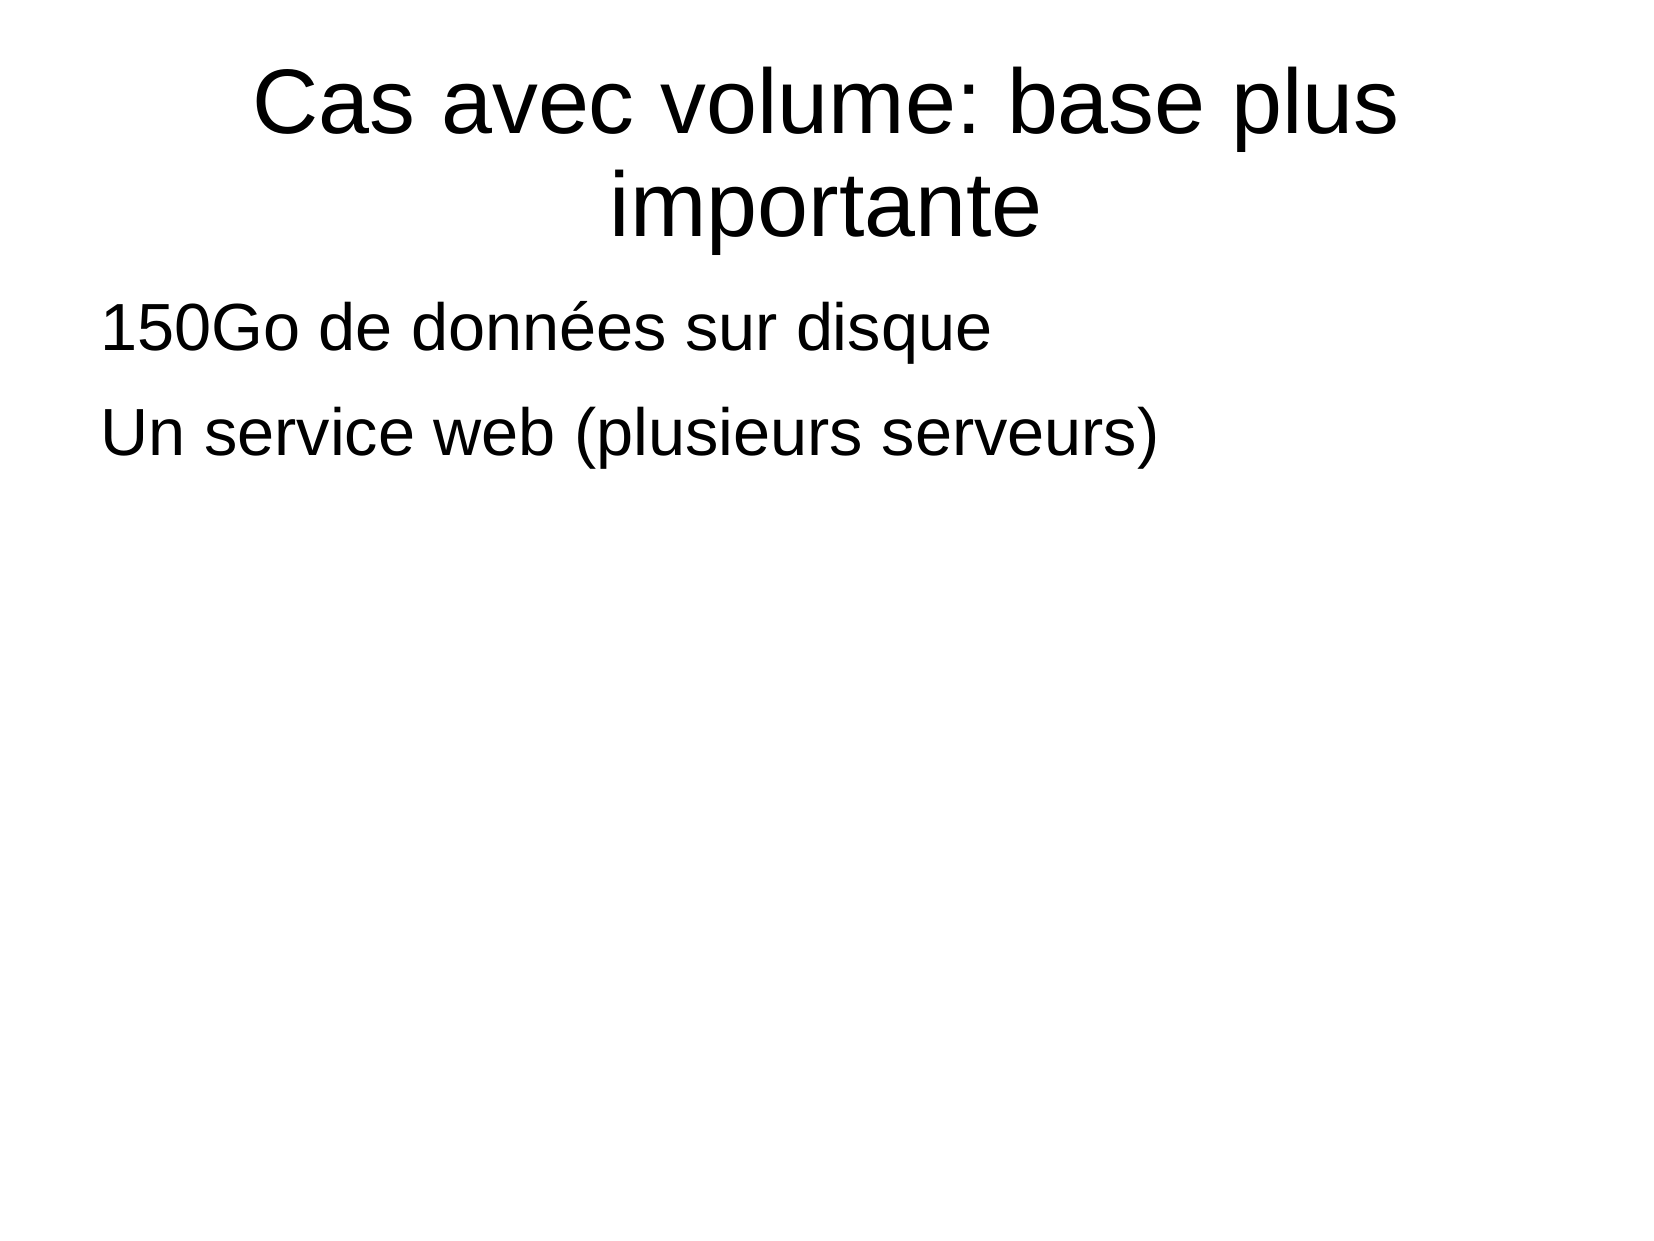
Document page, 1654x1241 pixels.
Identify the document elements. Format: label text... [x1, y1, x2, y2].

title Cas avec volume: base plus importante [82, 39, 1571, 267]
list 150Go de données sur disque Un service web (plusieurs serveurs) [82, 290, 1571, 1094]
